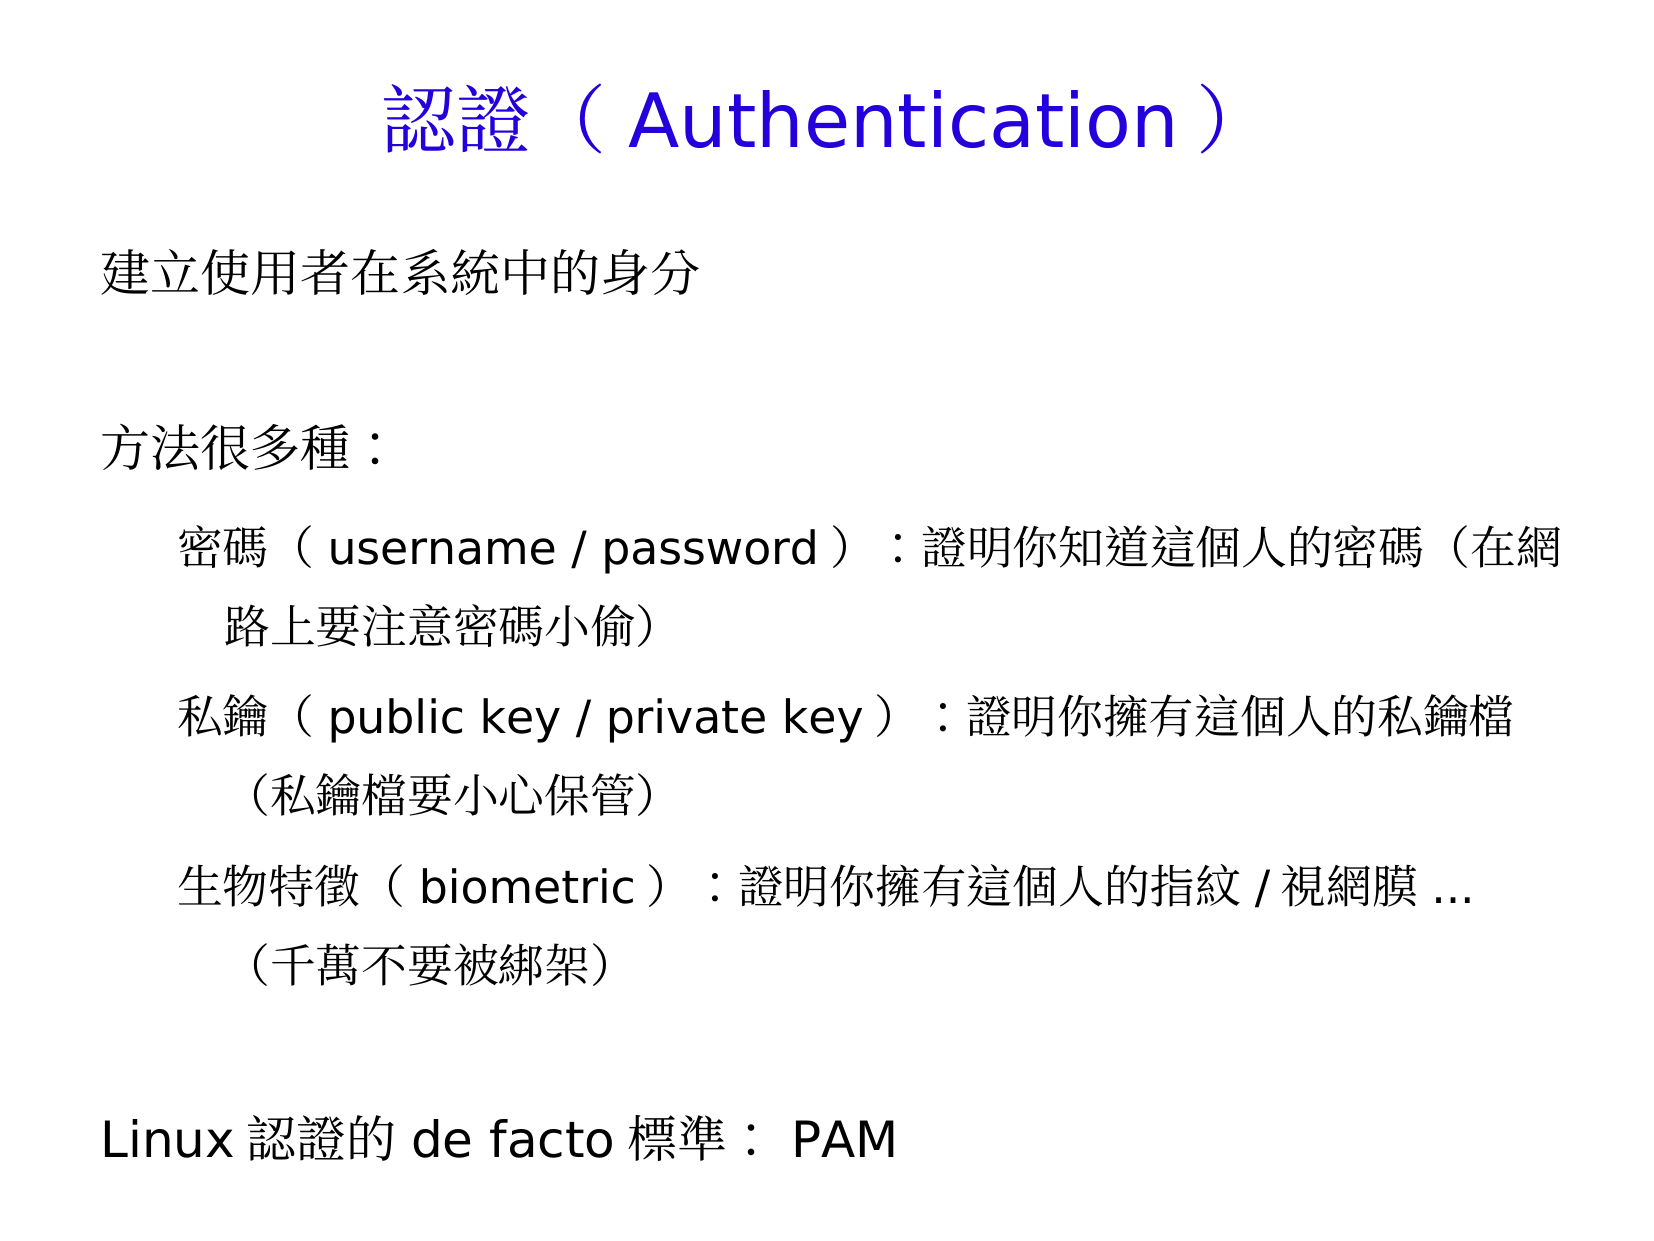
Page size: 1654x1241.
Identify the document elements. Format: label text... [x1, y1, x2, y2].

title 認證（Authentication） [82, 49, 1571, 182]
list 建立使用者在系統中的身分 方法很多種： 密碼（username / password）：證明你知道這個人的密碼（在網路上要注意密碼小偷） 私鑰（public key / private key）：證明你擁有這個人的私鑰檔（私鑰檔要小心保管） 生物特徵（biometric）：證明你擁有這個人的指紋/視網膜...（千萬不要被綁架） Linux認證的de facto標準：PAM [82, 219, 1571, 1109]
